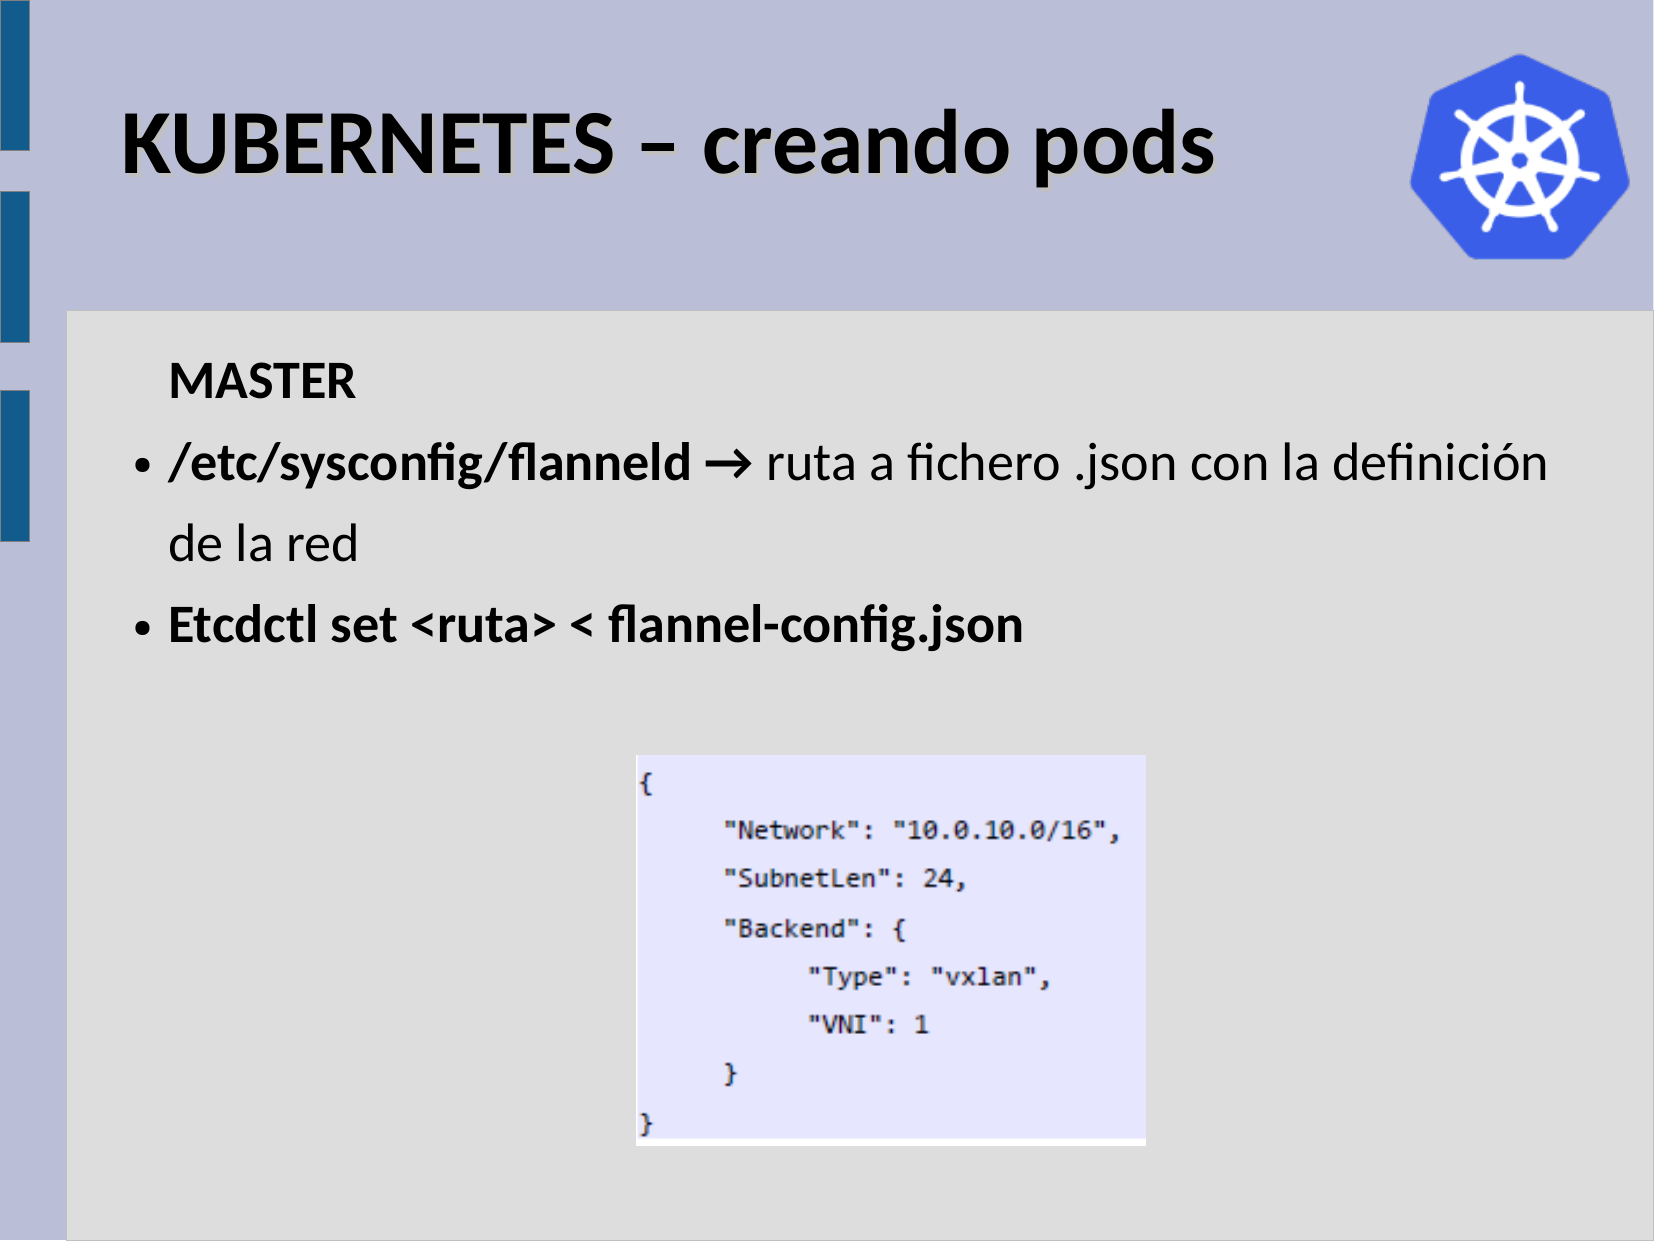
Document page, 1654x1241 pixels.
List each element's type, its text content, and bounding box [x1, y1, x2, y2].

picture [636, 755, 1146, 1146]
text_box MASTER /etc/sysconfig/flanneld → ruta a fichero .json con la definición de la red Etcdctl set <ruta> < flannel-config.json [118, 323, 1583, 1241]
text_box KUBERNETES – creando pods [106, 97, 1381, 225]
picture [1381, 47, 1654, 267]
